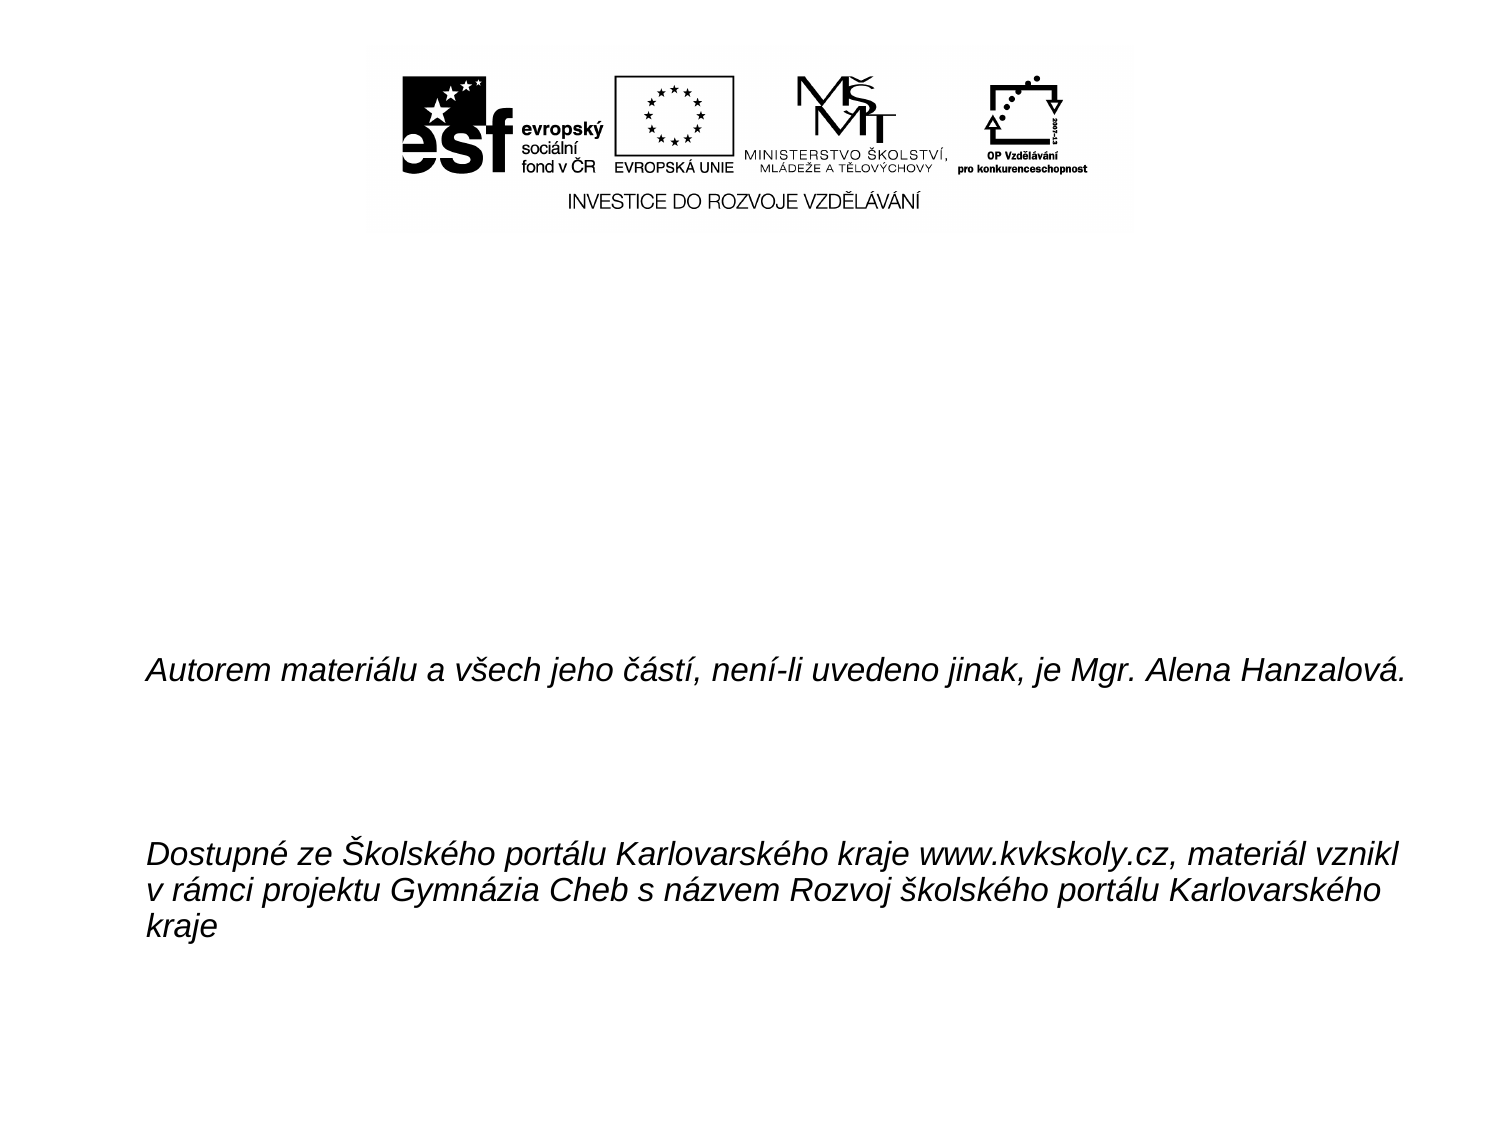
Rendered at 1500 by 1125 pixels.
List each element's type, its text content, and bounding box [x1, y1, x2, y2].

list Autorem materiálu a všech jeho částí, není-li uvedeno jinak, je Mgr. Alena Hanzalová. Dostupné ze Školského portálu Karlovarského kraje www.kvkskoly.cz, materiál vznikl v rámci projektu Gymnázia Cheb s názvem Rozvoj školského portálu Karlovarského kraje [75, 262, 1426, 1006]
picture [366, 45, 1134, 233]
